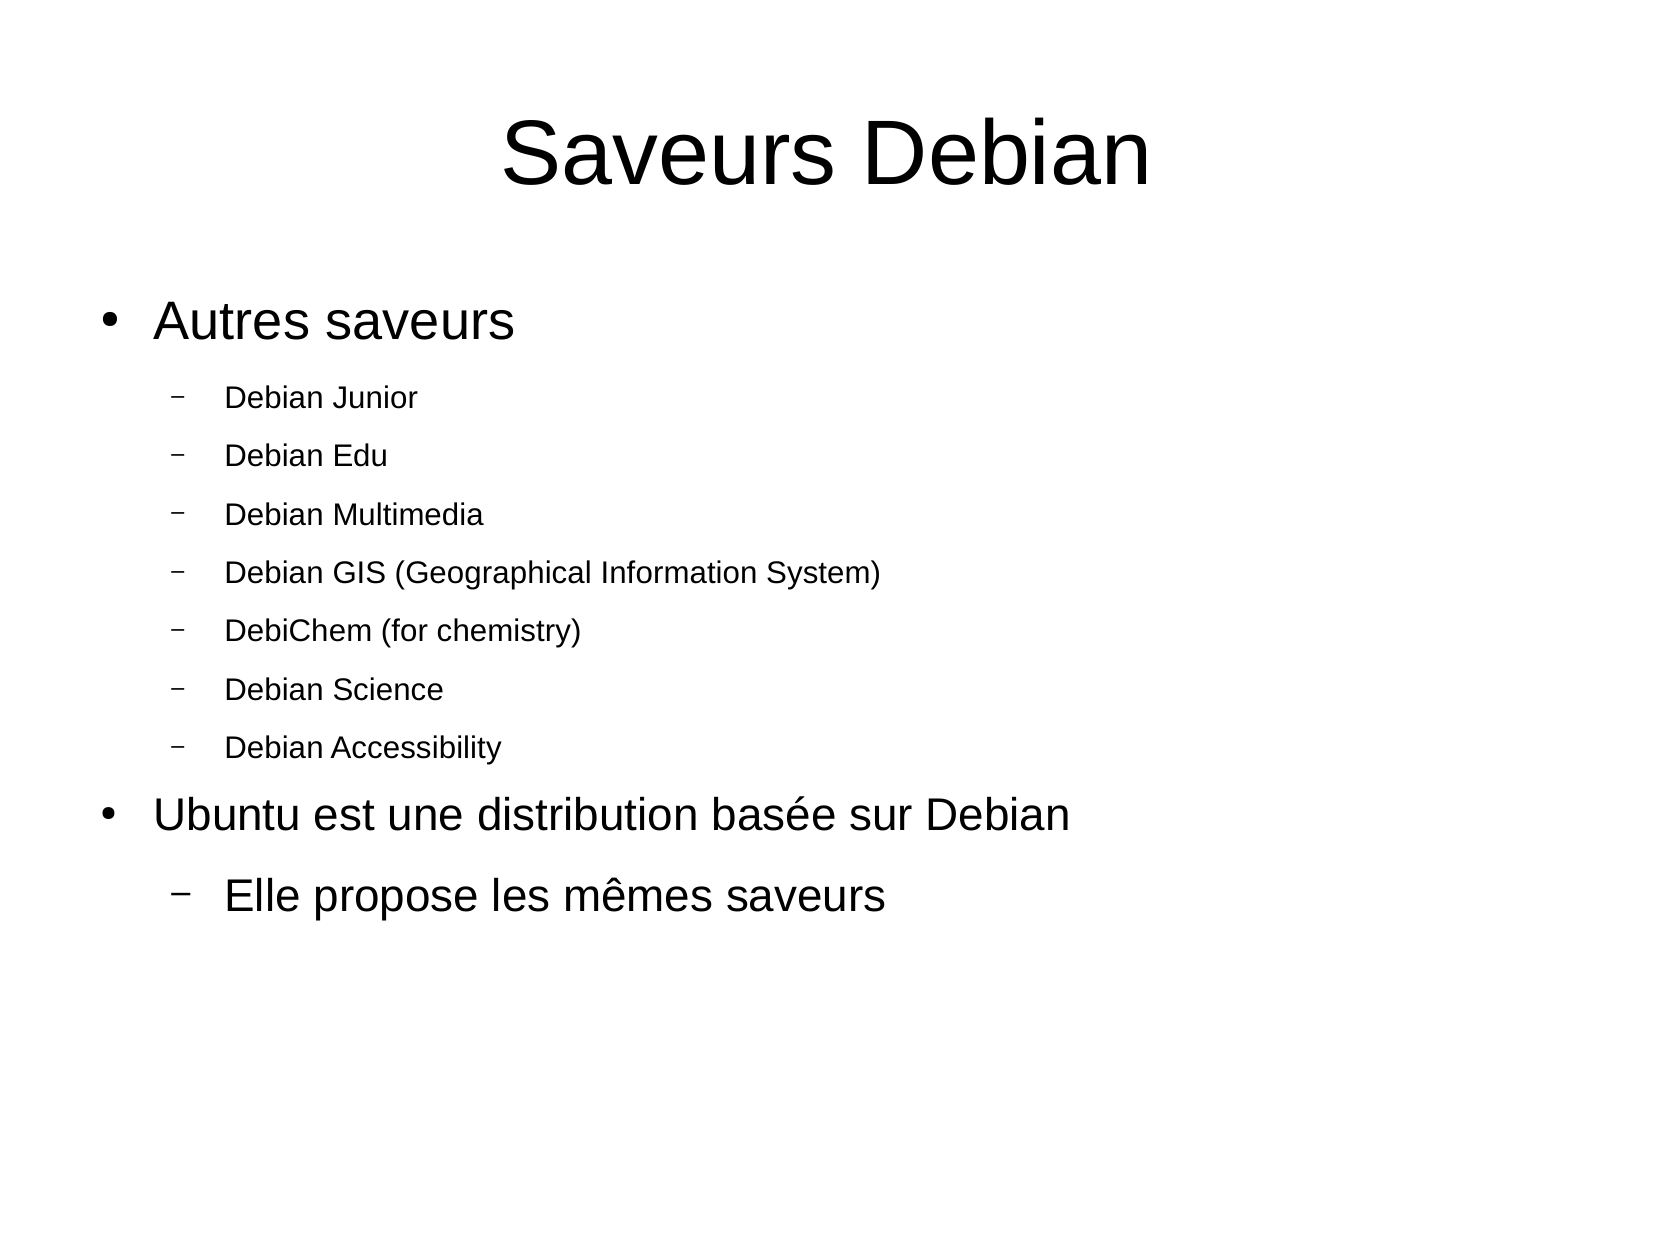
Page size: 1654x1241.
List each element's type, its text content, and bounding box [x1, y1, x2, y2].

title Saveurs Debian [82, 49, 1571, 257]
list Autres saveurs Debian Junior Debian Edu Debian Multimedia Debian GIS (Geographical Information System) DebiChem (for chemistry) Debian Science Debian Accessibility Ubuntu est une distribution basée sur Debian Elle propose les mêmes saveurs [82, 290, 1571, 1010]
